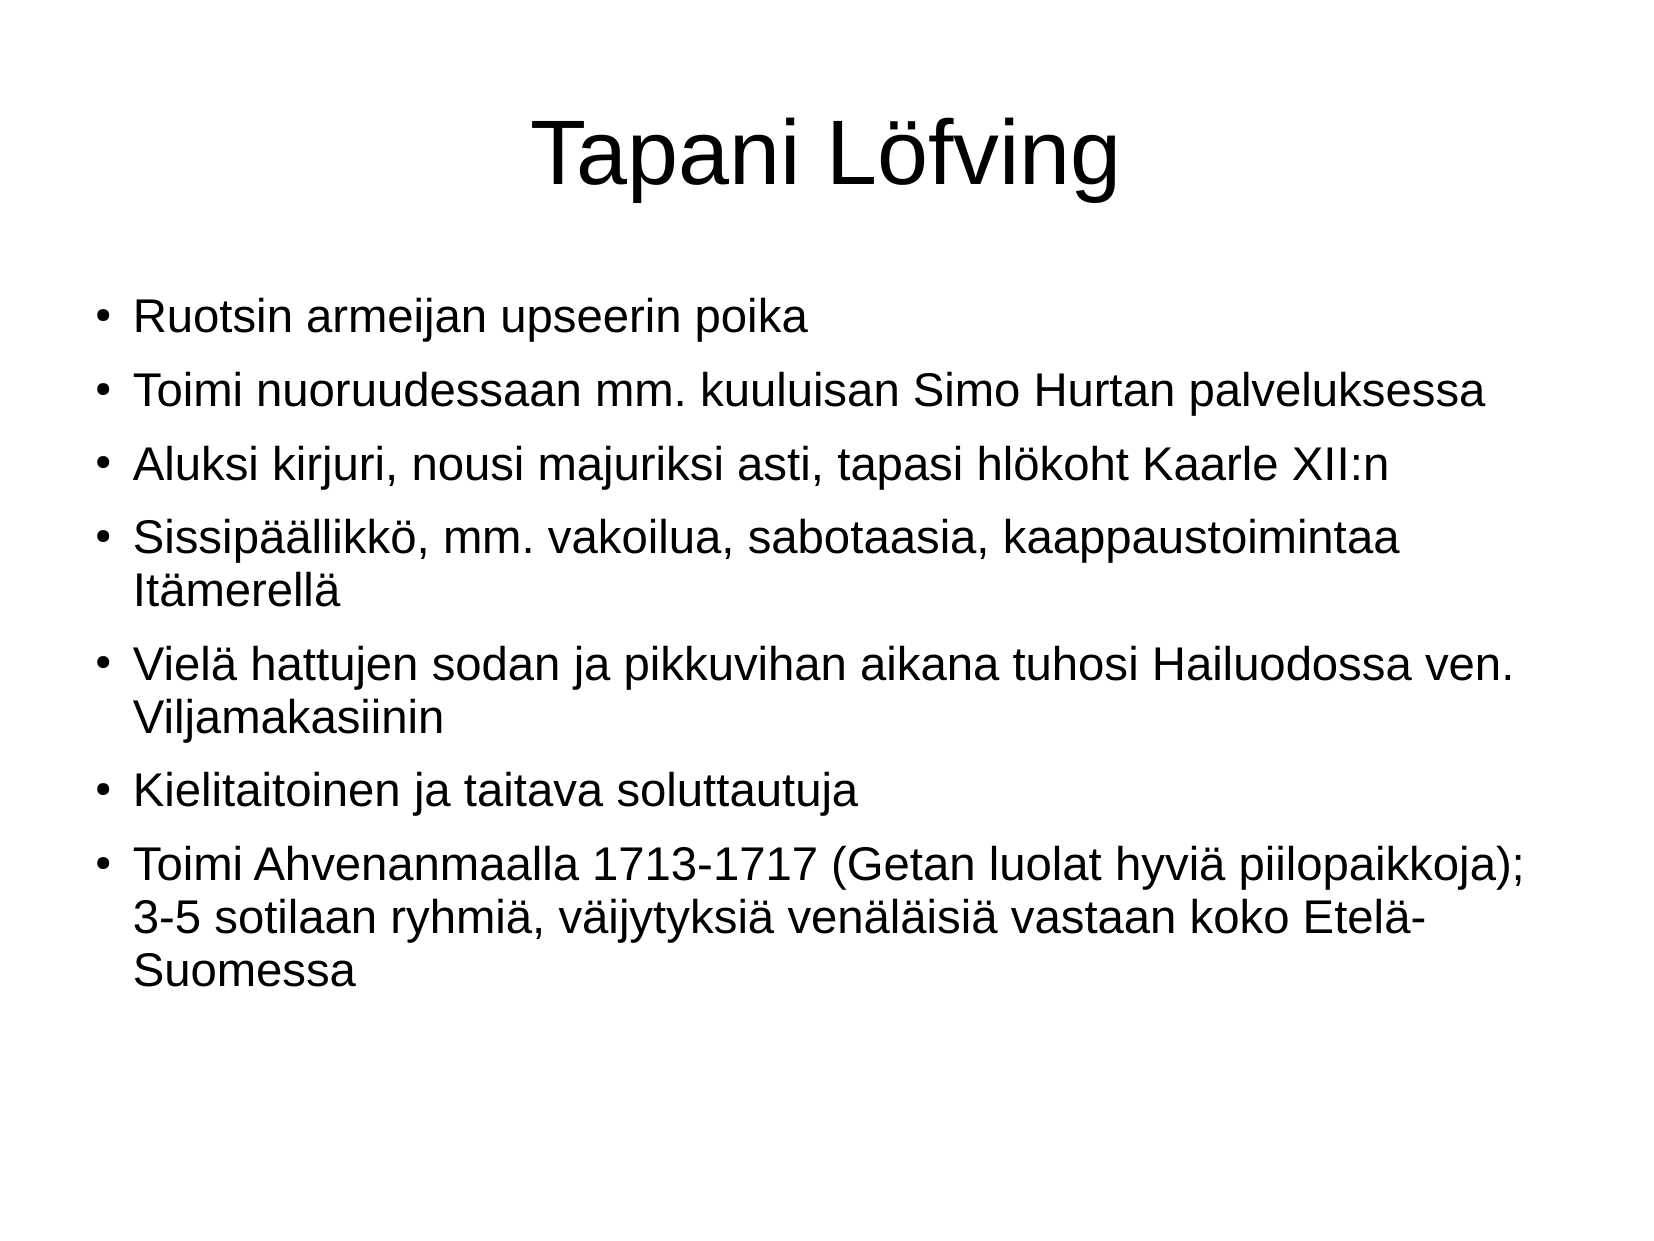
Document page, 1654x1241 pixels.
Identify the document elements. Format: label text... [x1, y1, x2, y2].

list Ruotsin armeijan upseerin poika Toimi nuoruudessaan mm. kuuluisan Simo Hurtan palveluksessa Aluksi kirjuri, nousi majuriksi asti, tapasi hlökoht Kaarle XII:n Sissipäällikkö, mm. vakoilua, sabotaasia, kaappaustoimintaa Itämerellä Vielä hattujen sodan ja pikkuvihan aikana tuhosi Hailuodossa ven. Viljamakasiinin Kielitaitoinen ja taitava soluttautuja Toimi Ahvenanmaalla 1713-1717 (Getan luolat hyviä piilopaikkoja); 3-5 sotilaan ryhmiä, väijytyksiä venäläisiä vastaan koko Etelä-Suomessa [82, 290, 1571, 1010]
title Tapani Löfving [82, 49, 1571, 257]
